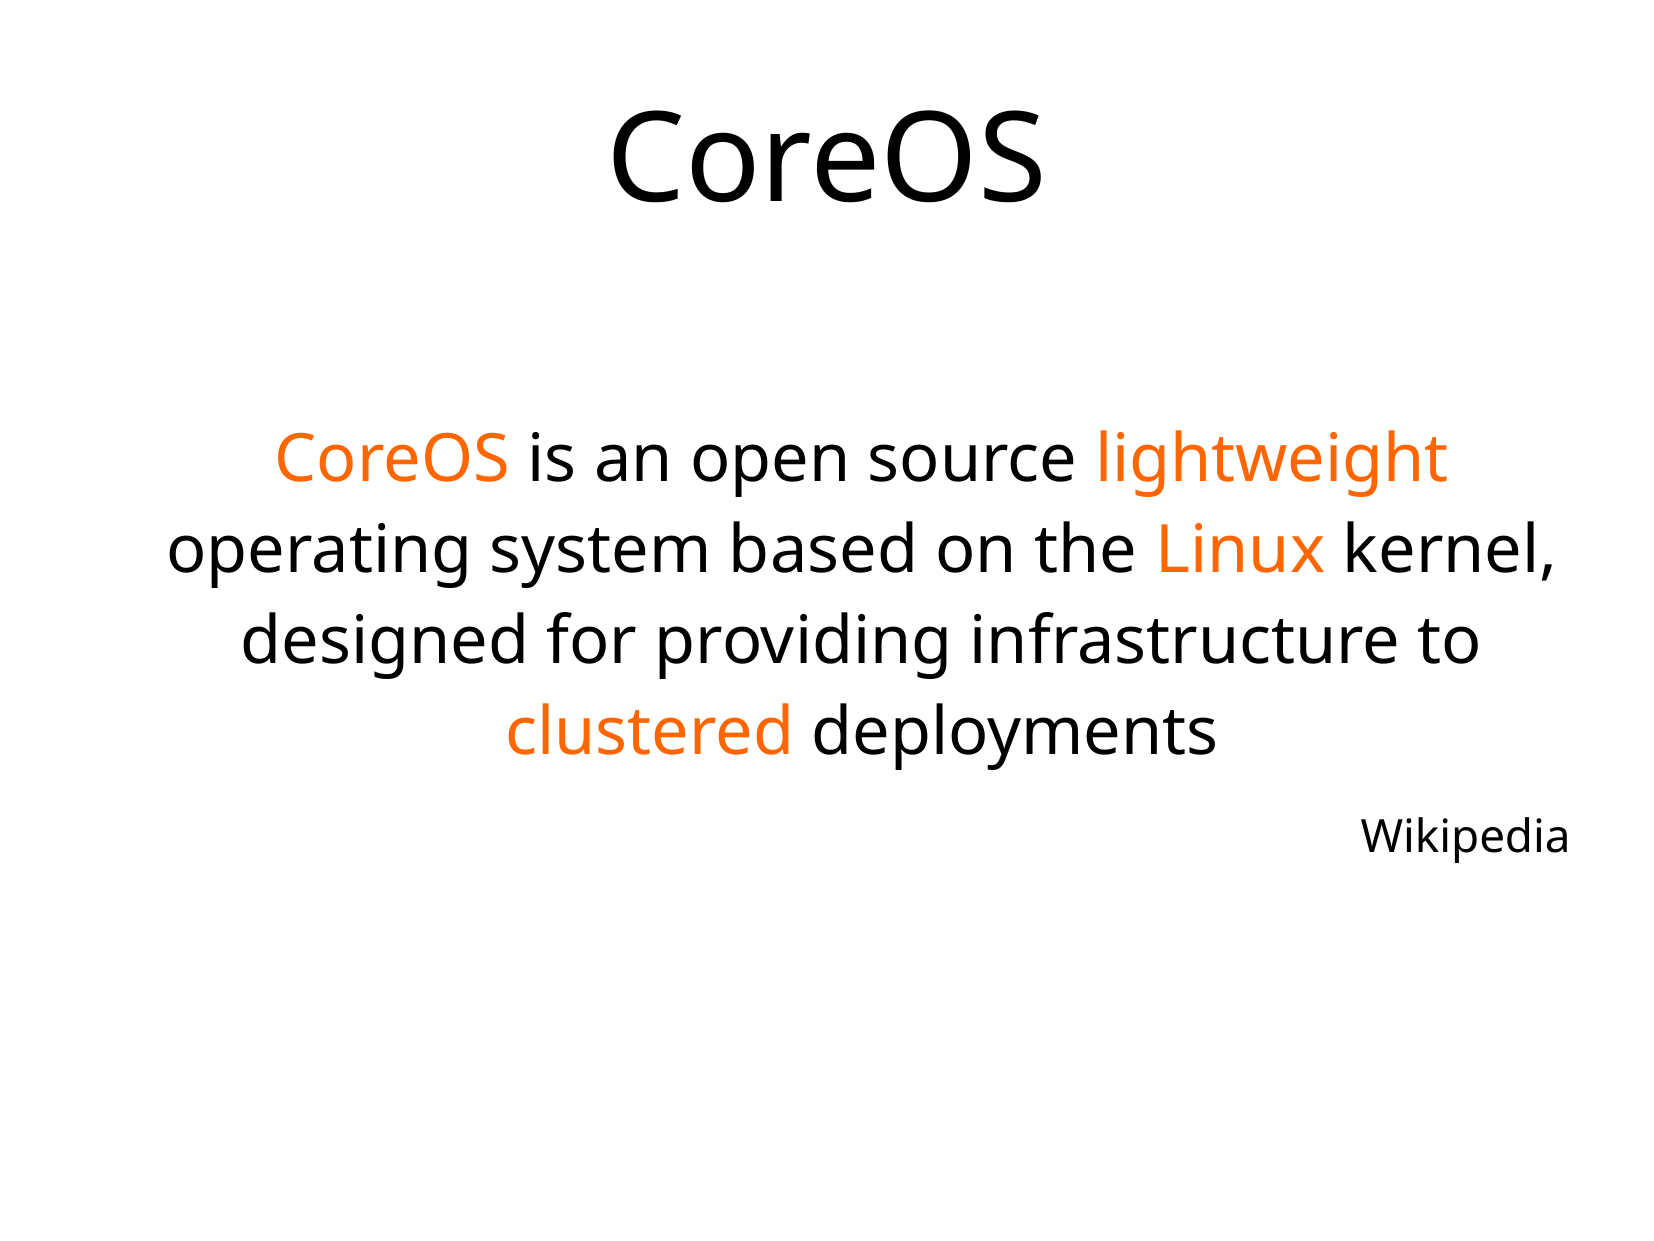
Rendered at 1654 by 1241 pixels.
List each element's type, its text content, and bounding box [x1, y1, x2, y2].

title CoreOS [82, 49, 1571, 257]
list CoreOS is an open source lightweight operating system based on the Linux kernel, designed for providing infrastructure to clustered deployments Wikipedia [82, 290, 1571, 1010]
